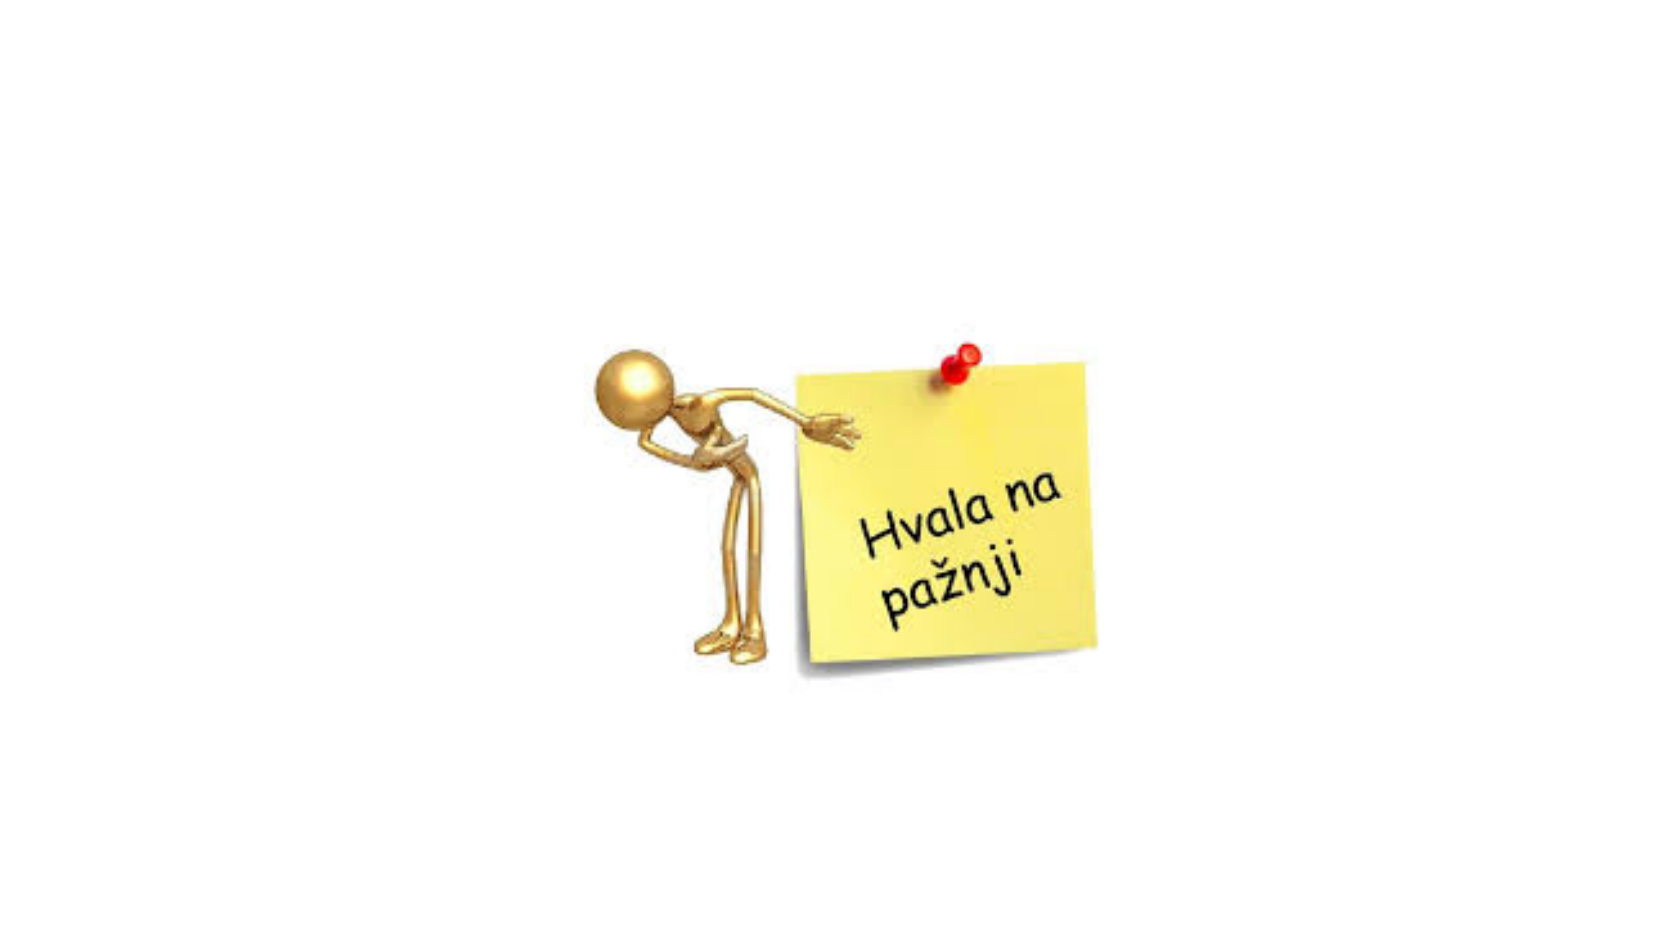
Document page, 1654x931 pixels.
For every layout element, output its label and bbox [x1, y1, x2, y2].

picture [461, 304, 1230, 735]
